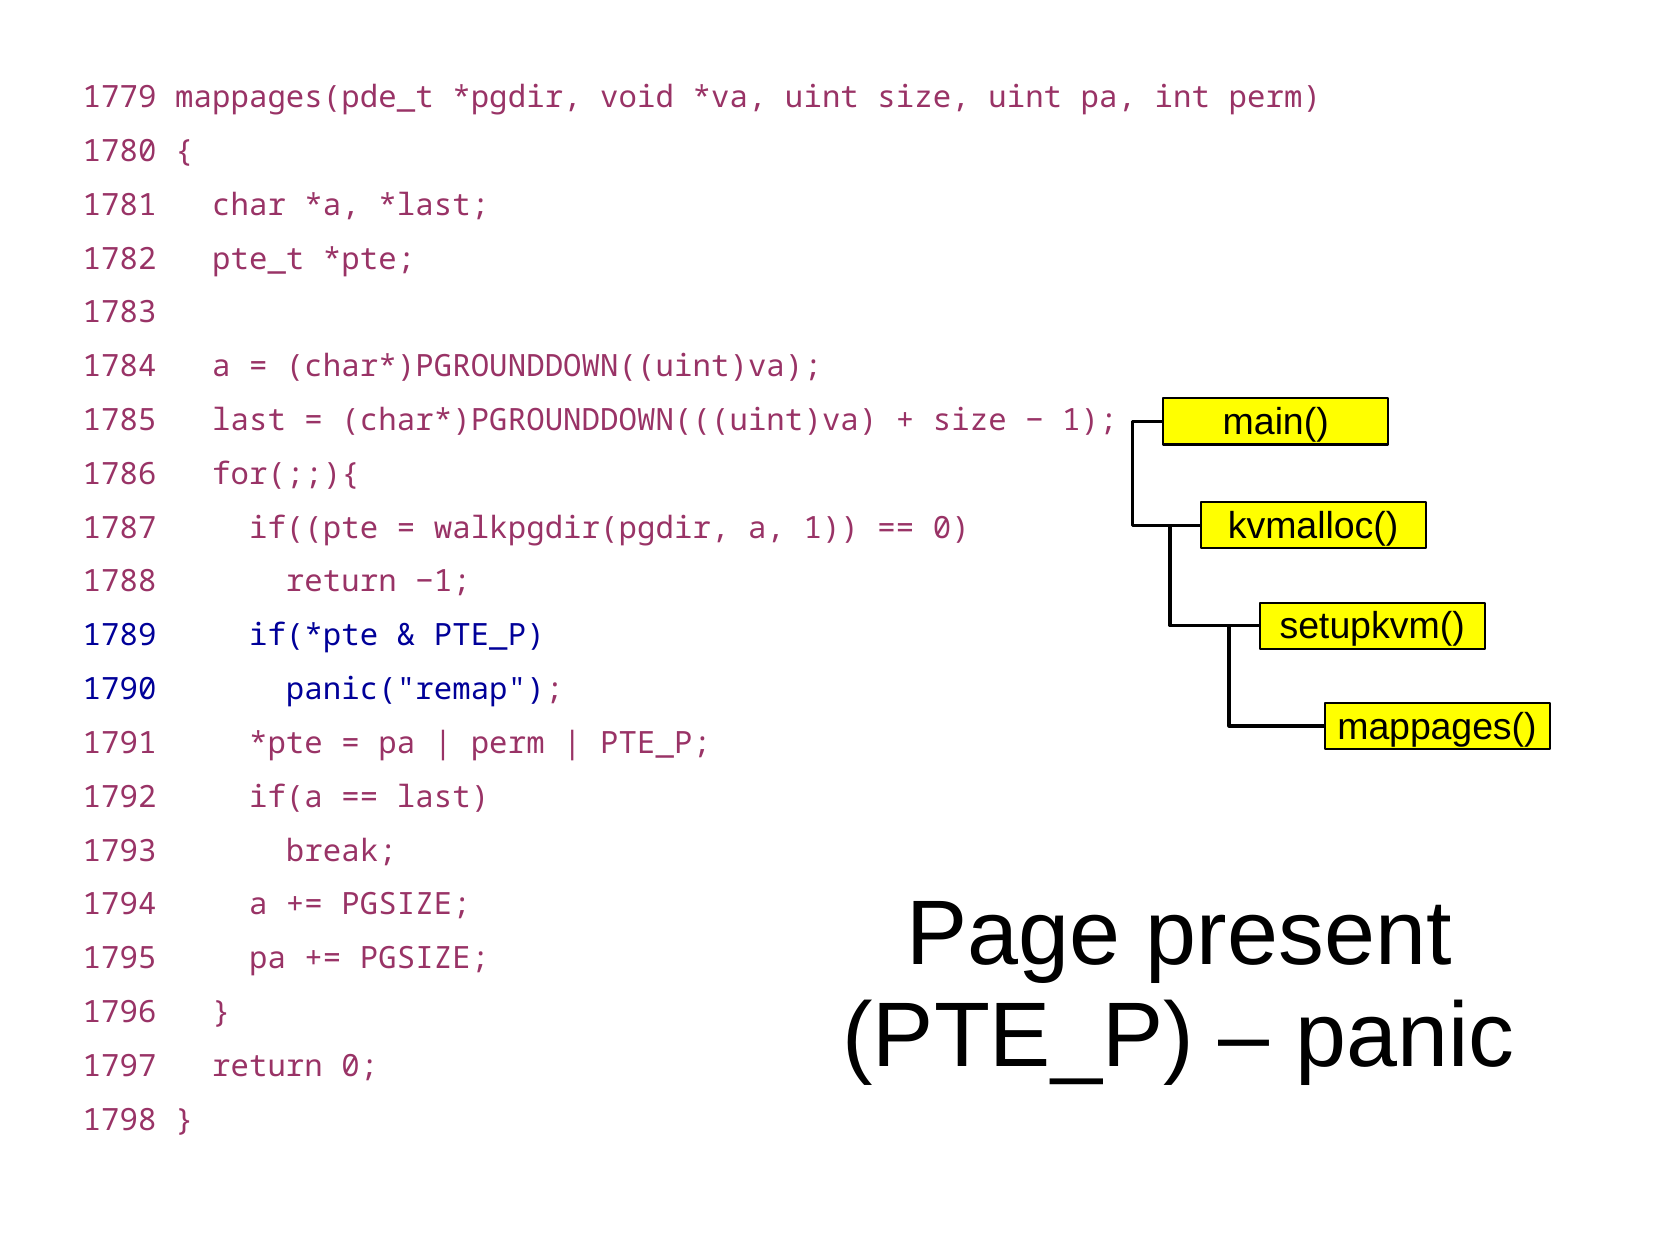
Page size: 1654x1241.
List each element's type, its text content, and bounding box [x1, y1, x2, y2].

text_box main() [1163, 398, 1389, 445]
text_box kvmalloc() [1200, 502, 1426, 549]
text_box setupkvm() [1259, 602, 1485, 649]
list 1779 mappages(pde_t *pgdir, void *va, uint size, uint pa, int perm) 1780 { 1781 char *a, *last; 1782 pte_t *pte; 1783 1784 a = (char*)PGROUNDDOWN((uint)va); 1785 last = (char*)PGROUNDDOWN(((uint)va) + size − 1); 1786 for(;;){ 1787 if((pte = walkpgdir(pgdir, a, 1)) == 0) 1788 return −1; 1789 if(*pte & PTE_P) 1790 panic("remap"); 1791 *pte = pa | perm | PTE_P; 1792 if(a == last) 1793 break; 1794 a += PGSIZE; 1795 pa += PGSIZE; 1796 } 1797 return 0; 1798 } [82, 75, 1571, 1163]
title Page present (PTE_P) – panic [787, 880, 1571, 1088]
text_box mappages() [1324, 702, 1550, 750]
